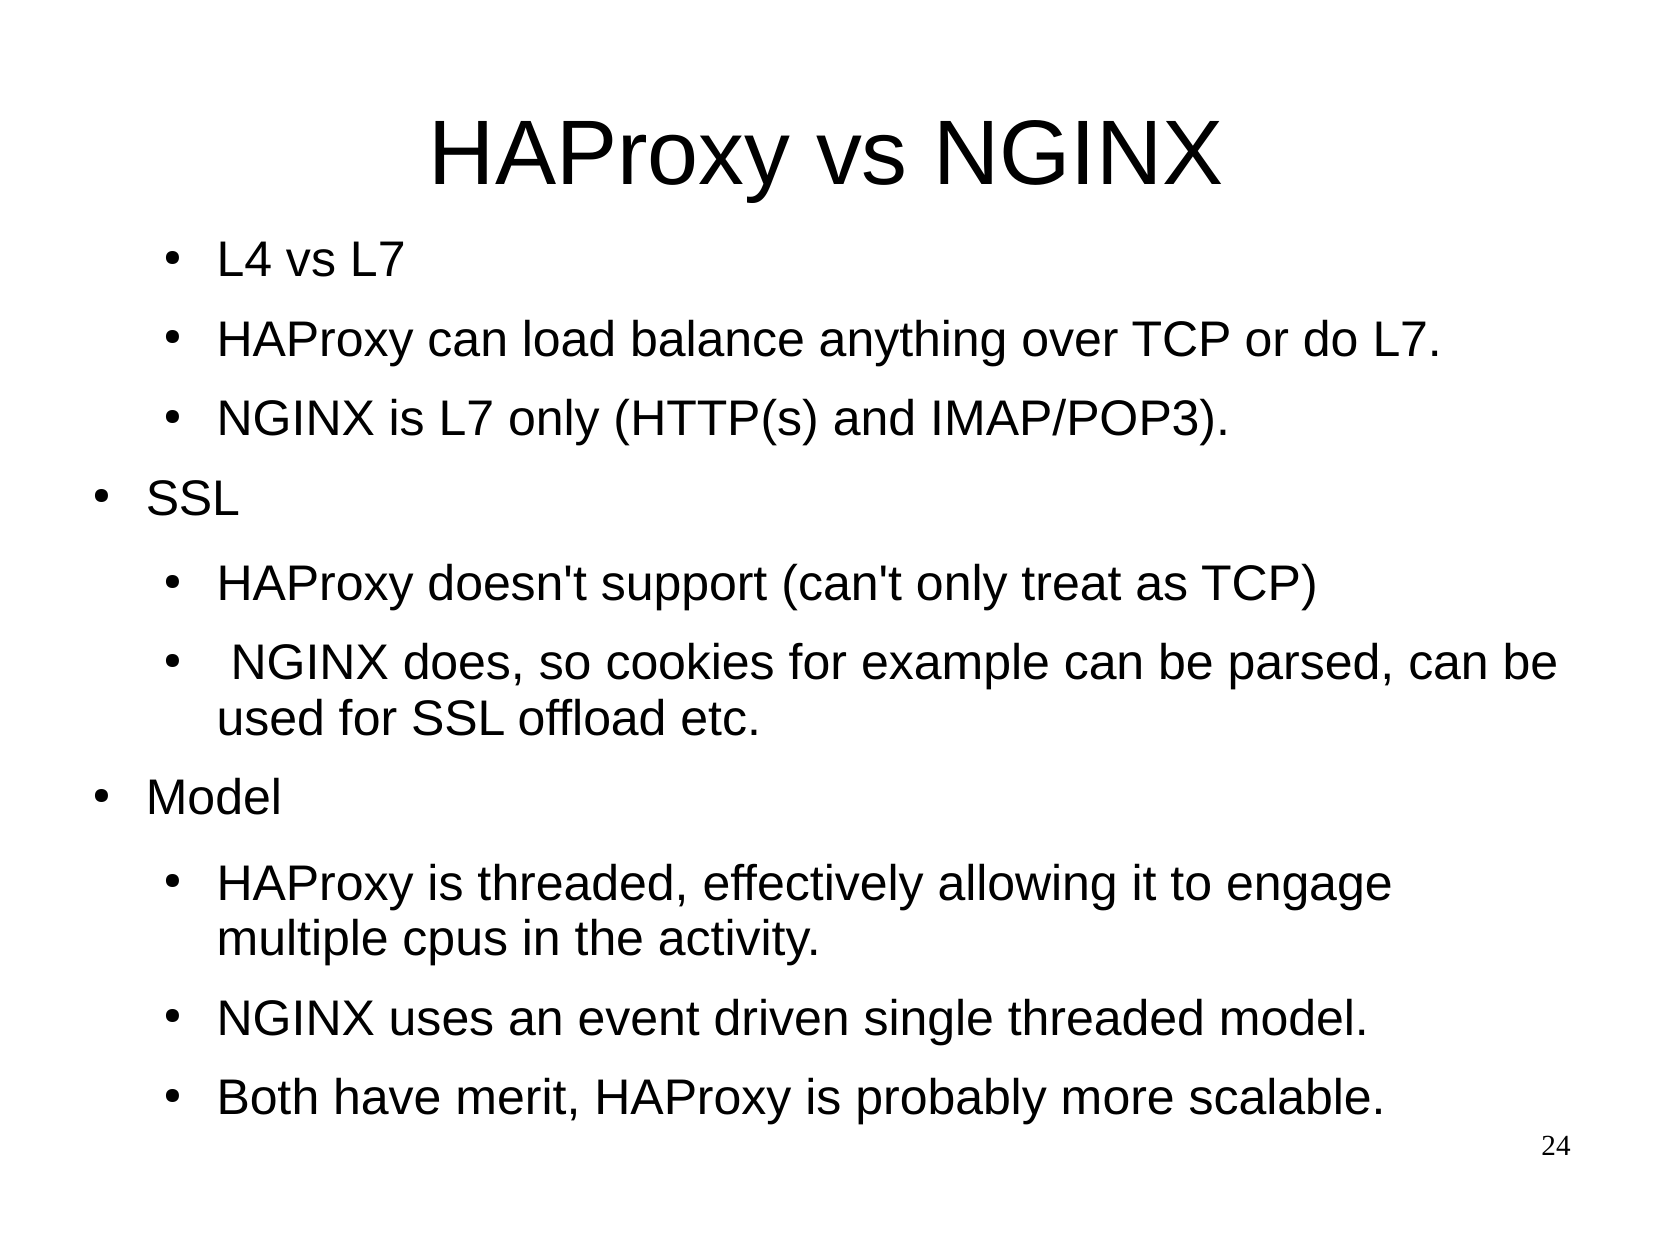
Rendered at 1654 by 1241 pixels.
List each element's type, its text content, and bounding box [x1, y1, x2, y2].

title HAProxy vs NGINX [82, 49, 1571, 257]
list L4 vs L7 HAProxy can load balance anything over TCP or do L7. NGINX is L7 only (HTTP(s) and IMAP/POP3). SSL HAProxy doesn't support (can't only treat as TCP) NGINX does, so cookies for example can be parsed, can be used for SSL offload etc. Model HAProxy is threaded, effectively allowing it to engage multiple cpus in the activity. NGINX uses an event driven single threaded model. Both have merit, HAProxy is probably more scalable. [75, 231, 1564, 1126]
